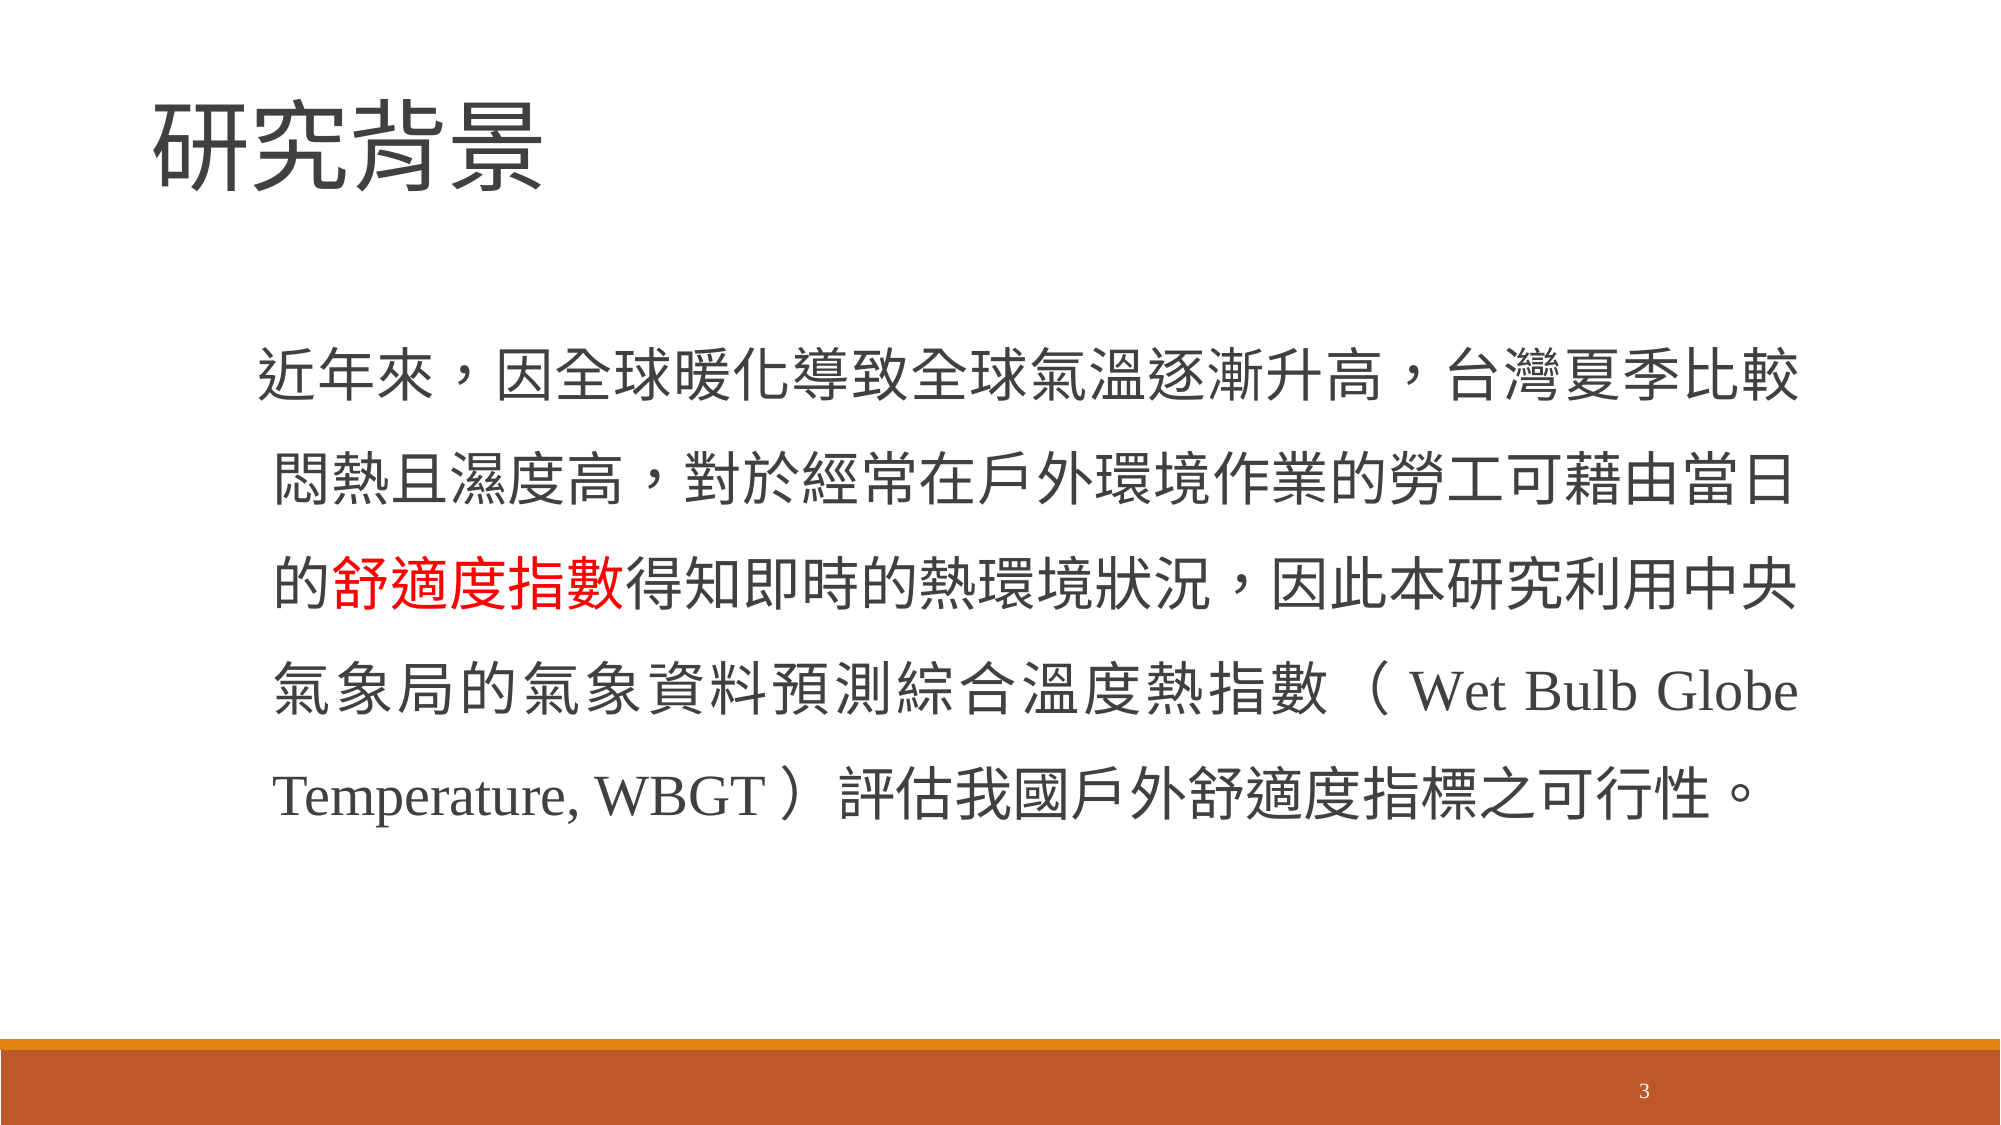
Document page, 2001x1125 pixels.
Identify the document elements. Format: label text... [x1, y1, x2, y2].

title 研究背景 [135, 76, 1786, 212]
text_box 3 [1624, 1059, 1840, 1120]
list 近年來，因全球暖化導致全球氣溫逐漸升高，台灣夏季比較悶熱且濕度高，對於經常在戶外環境作業的勞工可藉由當日的舒適度指數得知即時的熱環境狀況，因此本研究利用中央氣象局的氣象資料預測綜合溫度熱指數（Wet Bulb Globe Temperature, WBGT）評估我國戶外舒適度指標之可行性。 [242, 295, 1800, 977]
